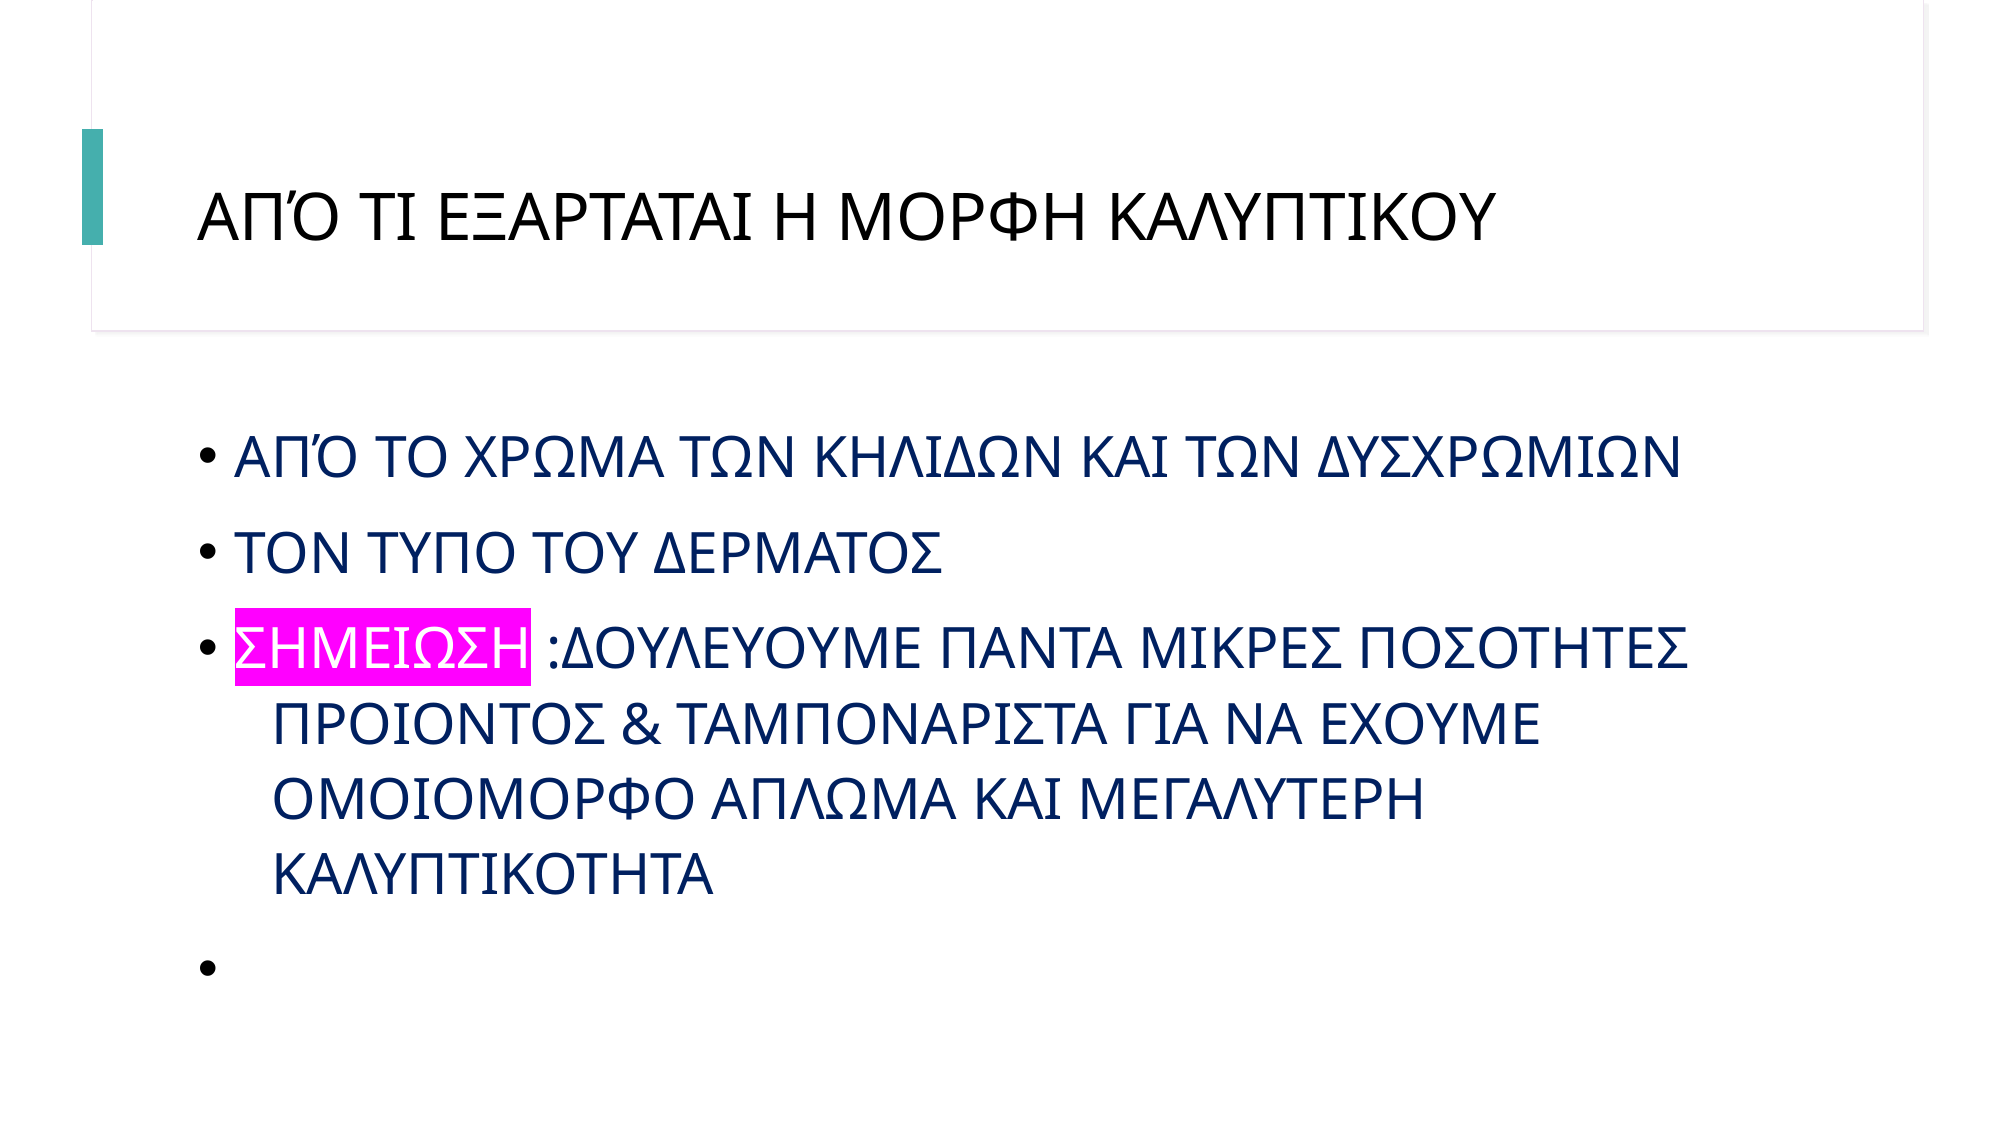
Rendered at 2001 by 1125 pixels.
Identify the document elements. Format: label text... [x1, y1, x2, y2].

title ΑΠΌ ΤΙ ΕΞΑΡΤΑΤΑΙ Η ΜΟΡΦΗ ΚΑΛΥΠΤΙΚΟΥ [183, 154, 1685, 284]
list ΑΠΌ ΤΟ ΧΡΩΜΑ ΤΩΝ ΚΗΛΙΔΩΝ ΚΑΙ ΤΩΝ ΔΥΣΧΡΩΜΙΩΝ ΤΟΝ ΤΥΠΟ ΤΟΥ ΔΕΡΜΑΤΟΣ ΣΗΜΕΙΩΣΗ :ΔΟΥΛΕΥΟΥΜΕ ΠΑΝΤΑ ΜΙΚΡΕΣ ΠΟΣΟΤΗΤΕΣ ΠΡΟΙΟΝΤΟΣ & ΤΑΜΠΟΝΑΡΙΣΤΑ ΓΙΑ ΝΑ ΕΧΟΥΜΕ ΟΜΟΙΟΜΟΡΦΟ ΑΠΛΩΜΑ ΚΑΙ ΜΕΓΑΛΥΤΕΡΗ ΚΑΛΥΠΤΙΚΟΤΗΤΑ [183, 406, 1852, 916]
